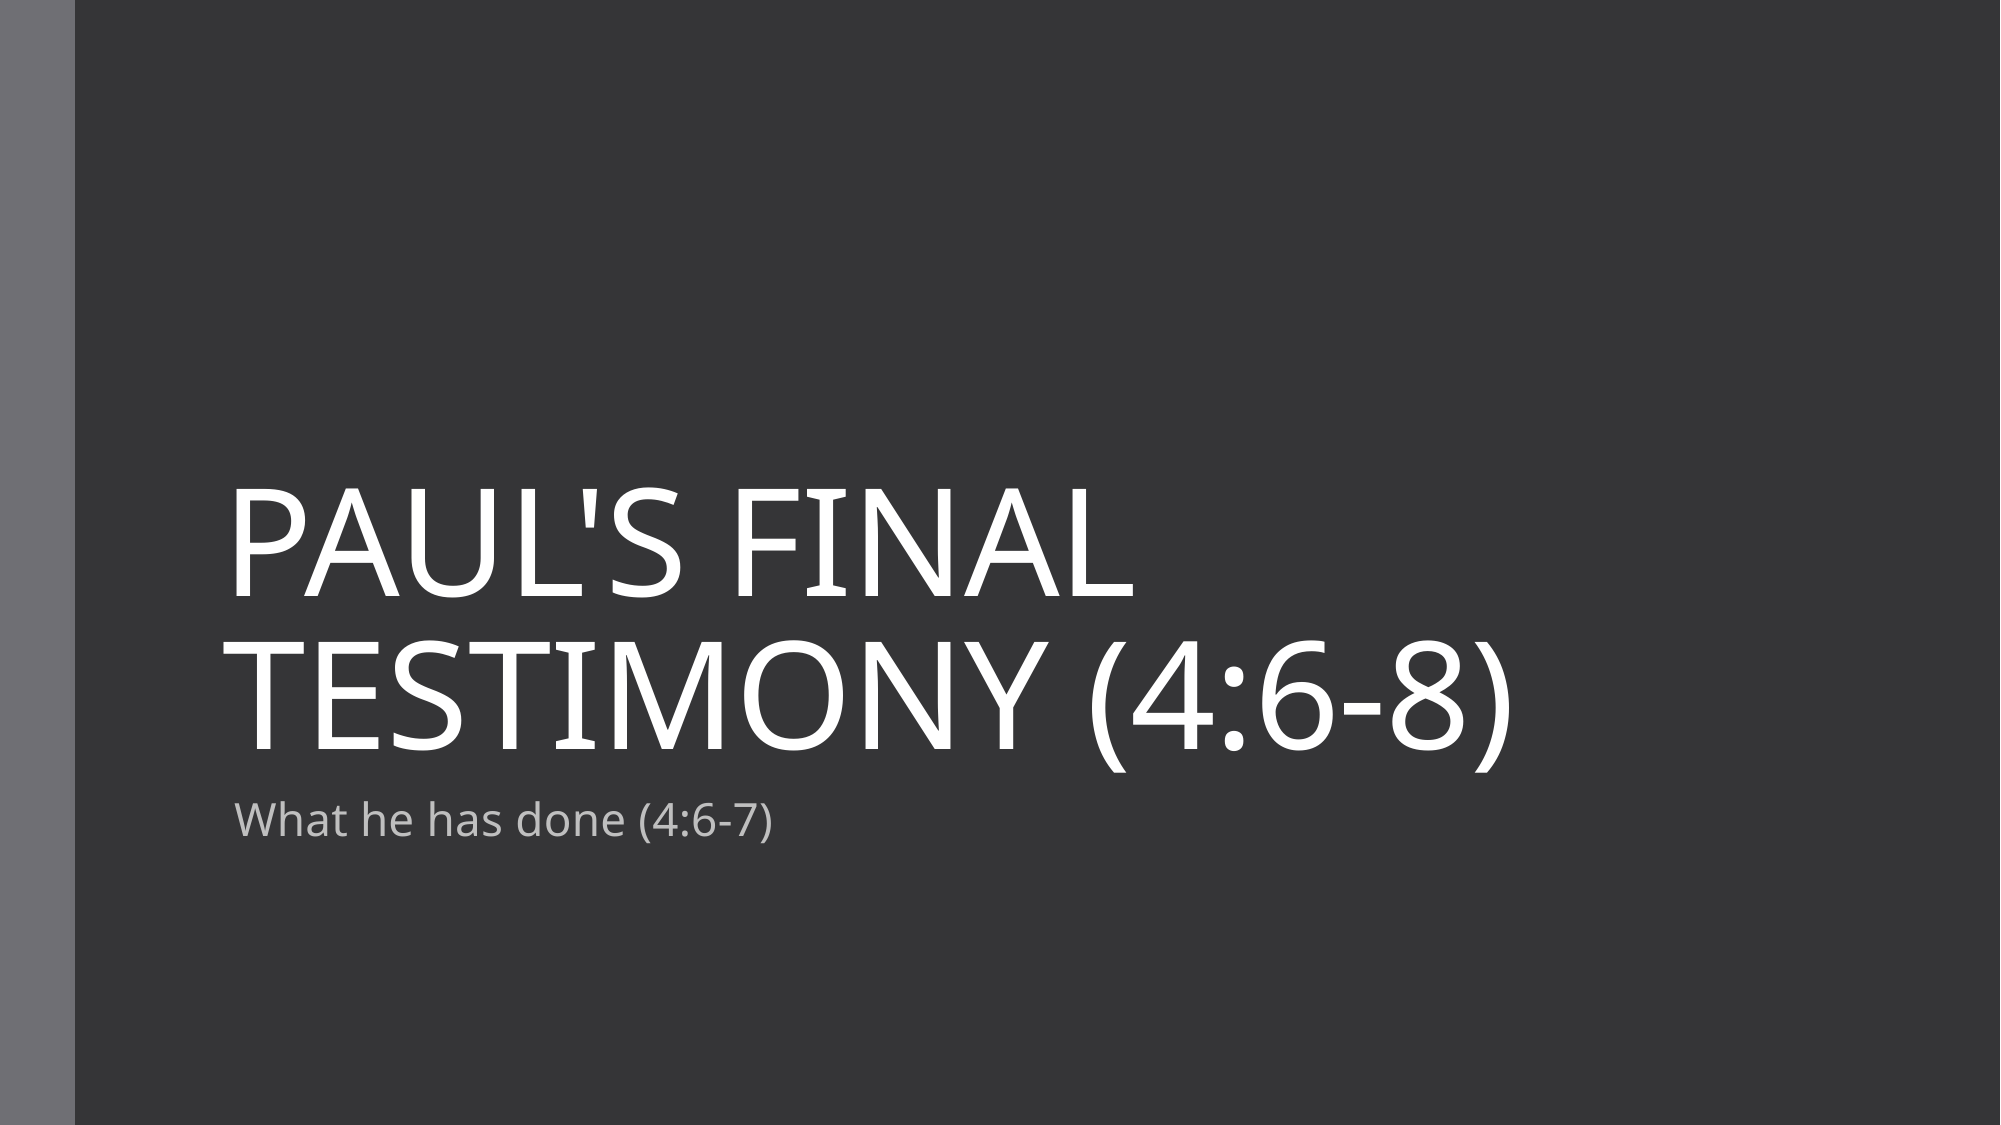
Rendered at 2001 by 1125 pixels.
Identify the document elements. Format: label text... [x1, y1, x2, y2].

title PAUL'S FINAL TESTIMONY (4:6-8) [206, 124, 1752, 787]
subtitle What he has done (4:6-7) [206, 787, 1752, 1066]
